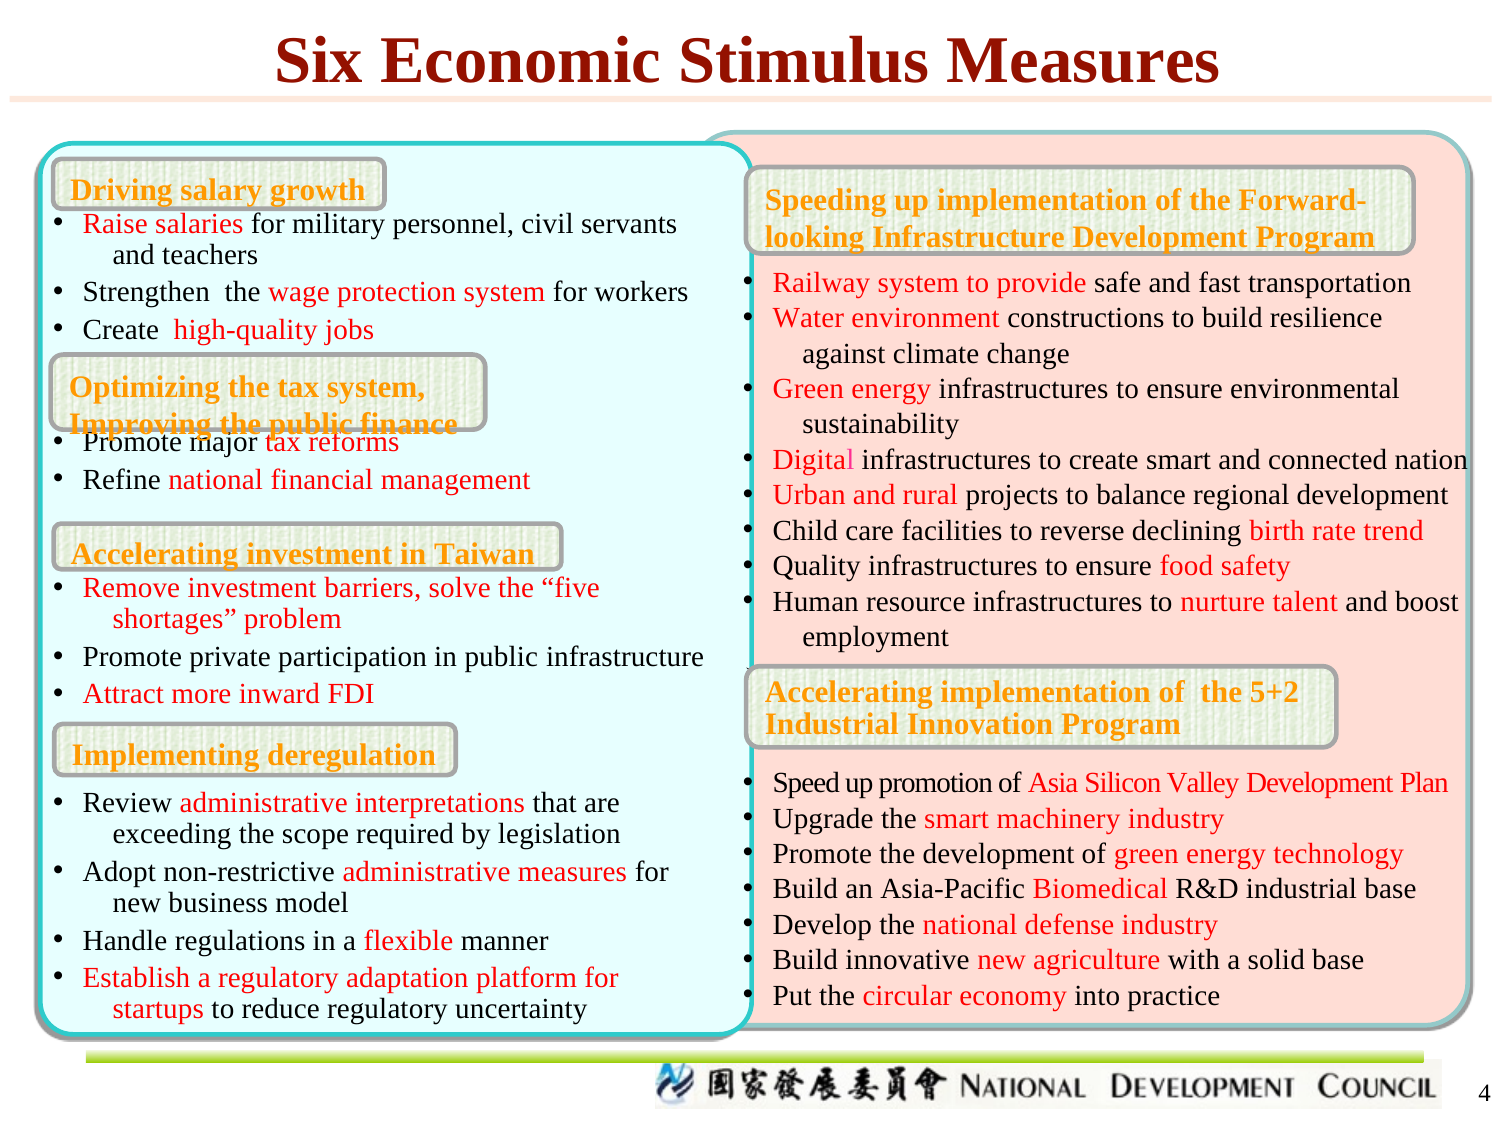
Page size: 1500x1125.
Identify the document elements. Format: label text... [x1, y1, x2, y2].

text_box Speeding up implementation of the Forward-looking Infrastructure Development Program [745, 167, 1414, 254]
text_box Accelerating implementation of the 5+2 Industrial Innovation Program [746, 666, 1337, 748]
text_box 4 [1470, 1068, 1500, 1115]
text_box Optimizing the tax system, Improving the public finance [50, 354, 486, 430]
text_box Six Economic Stimulus Measures [0, 0, 1499, 105]
text_box Raise salaries for military personnel, civil servants and teachers Strengthen the wage protection system for workers Create high-quality jobs Promote major tax reforms Refine national financial management Remove investment barriers, solve the “five shortages” problem Promote private participation in public infrastructure Attract more inward FDI Review administrative interpretations that are exceeding the scope required by legislation Adopt non-restrictive administrative measures for new business model Handle regulations in a flexible manner Establish a regulatory adaptation platform for startups to reduce regulatory uncertainty [45, 188, 724, 1044]
text_box Accelerating investment in Taiwan [53, 523, 562, 570]
text_box Driving salary growth [53, 158, 385, 209]
text_box Implementing deregulation [54, 723, 456, 776]
text_box Railway system to provide safe and fast transportation Water environment constructions to build resilience against climate change Green energy infrastructures to ensure environmental sustainability Digital infrastructures to create smart and connected nation Urban and rural projects to balance regional development Child care facilities to reverse declining birth rate trend Quality infrastructures to ensure food safety Human resource infrastructures to nurture talent and boost employment Speed up promotion of Asia Silicon Valley Development Plan Upgrade the smart machinery industry Promote the development of green energy technology Build an Asia-Pacific Biomedical R&D industrial base Develop the national defense industry Build innovative new agriculture with a solid base Put the circular economy into practice [735, 254, 1500, 1044]
text_box [40, 132, 1468, 1034]
